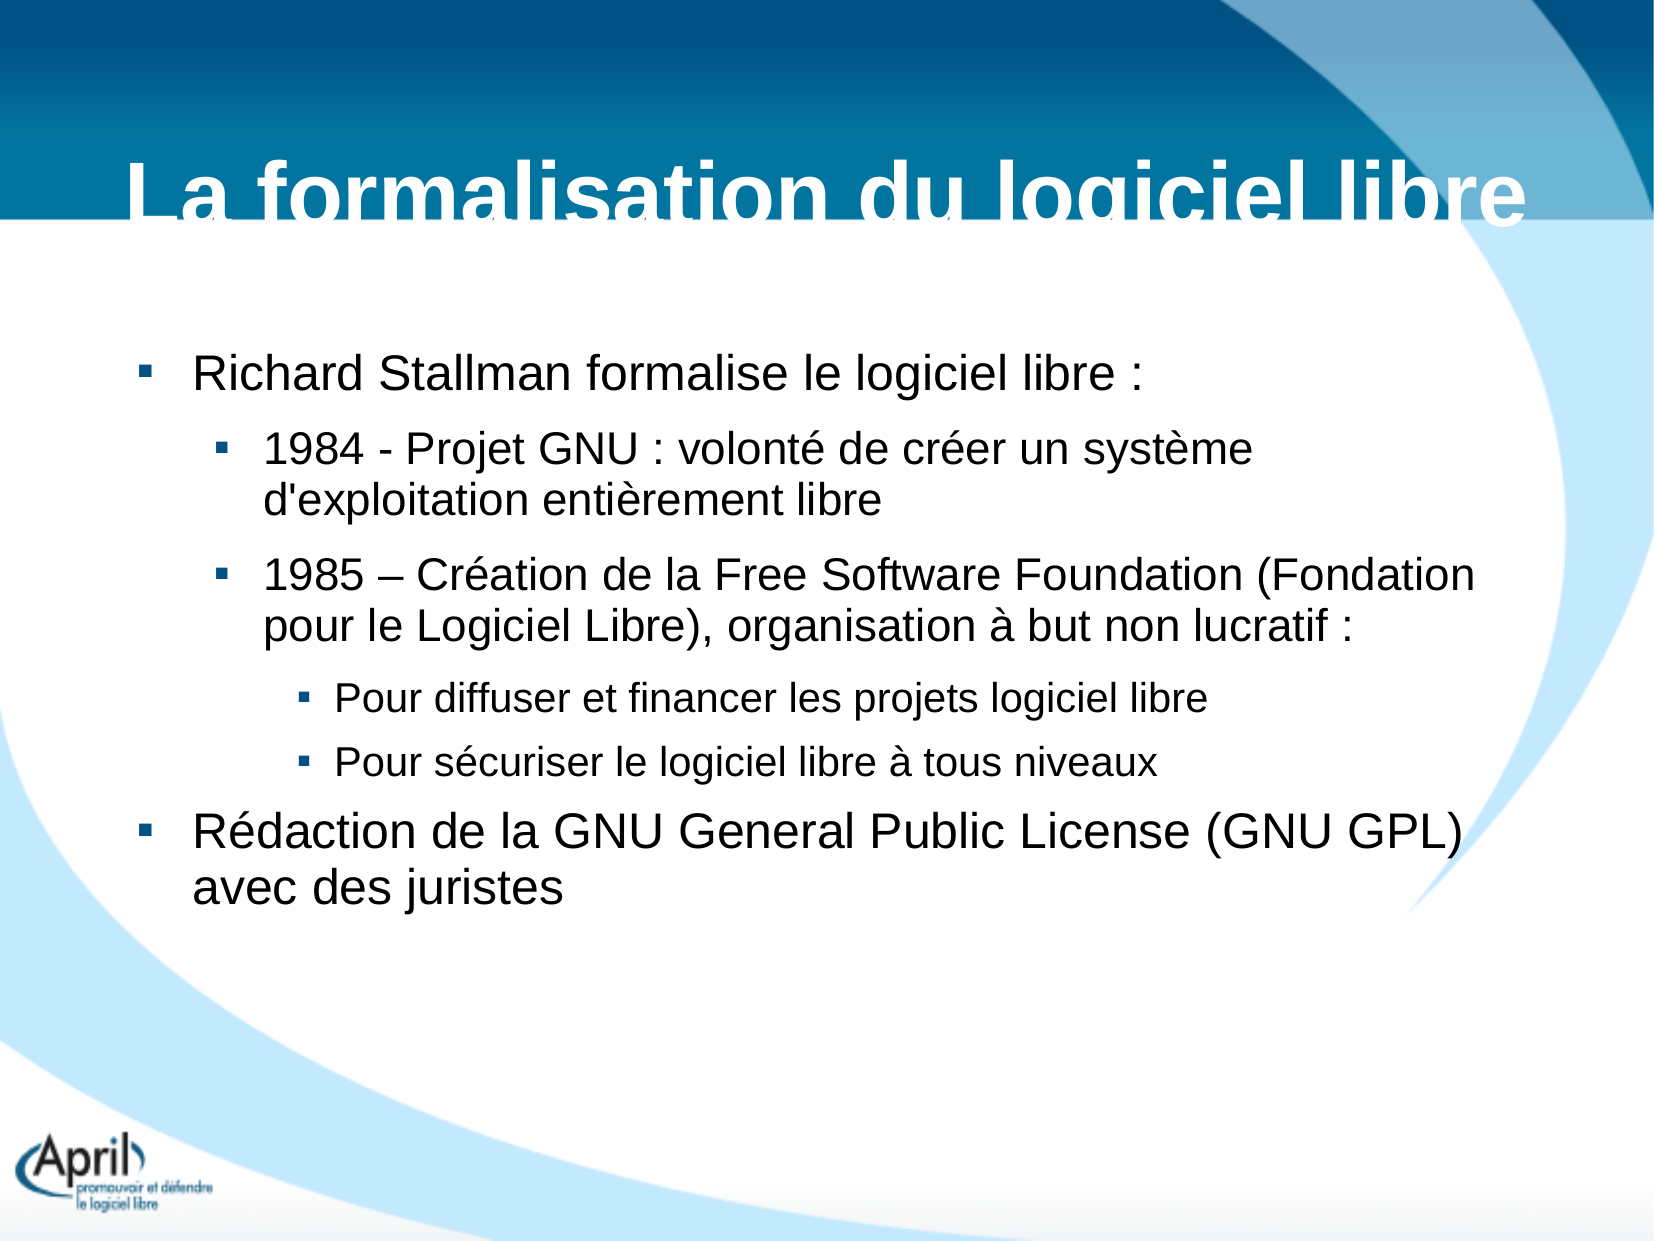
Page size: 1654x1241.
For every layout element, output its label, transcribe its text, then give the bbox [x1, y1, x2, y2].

list Richard Stallman formalise le logiciel libre : 1984 - Projet GNU : volonté de créer un système d'exploitation entièrement libre 1985 – Création de la Free Software Foundation (Fondation pour le Logiciel Libre), organisation à but non lucratif : Pour diffuser et financer les projets logiciel libre Pour sécuriser le logiciel libre à tous niveaux Rédaction de la GNU General Public License (GNU GPL) avec des juristes [121, 344, 1534, 1151]
picture [0, 0, 1654, 1241]
title La formalisation du logiciel libre [121, 83, 1534, 307]
